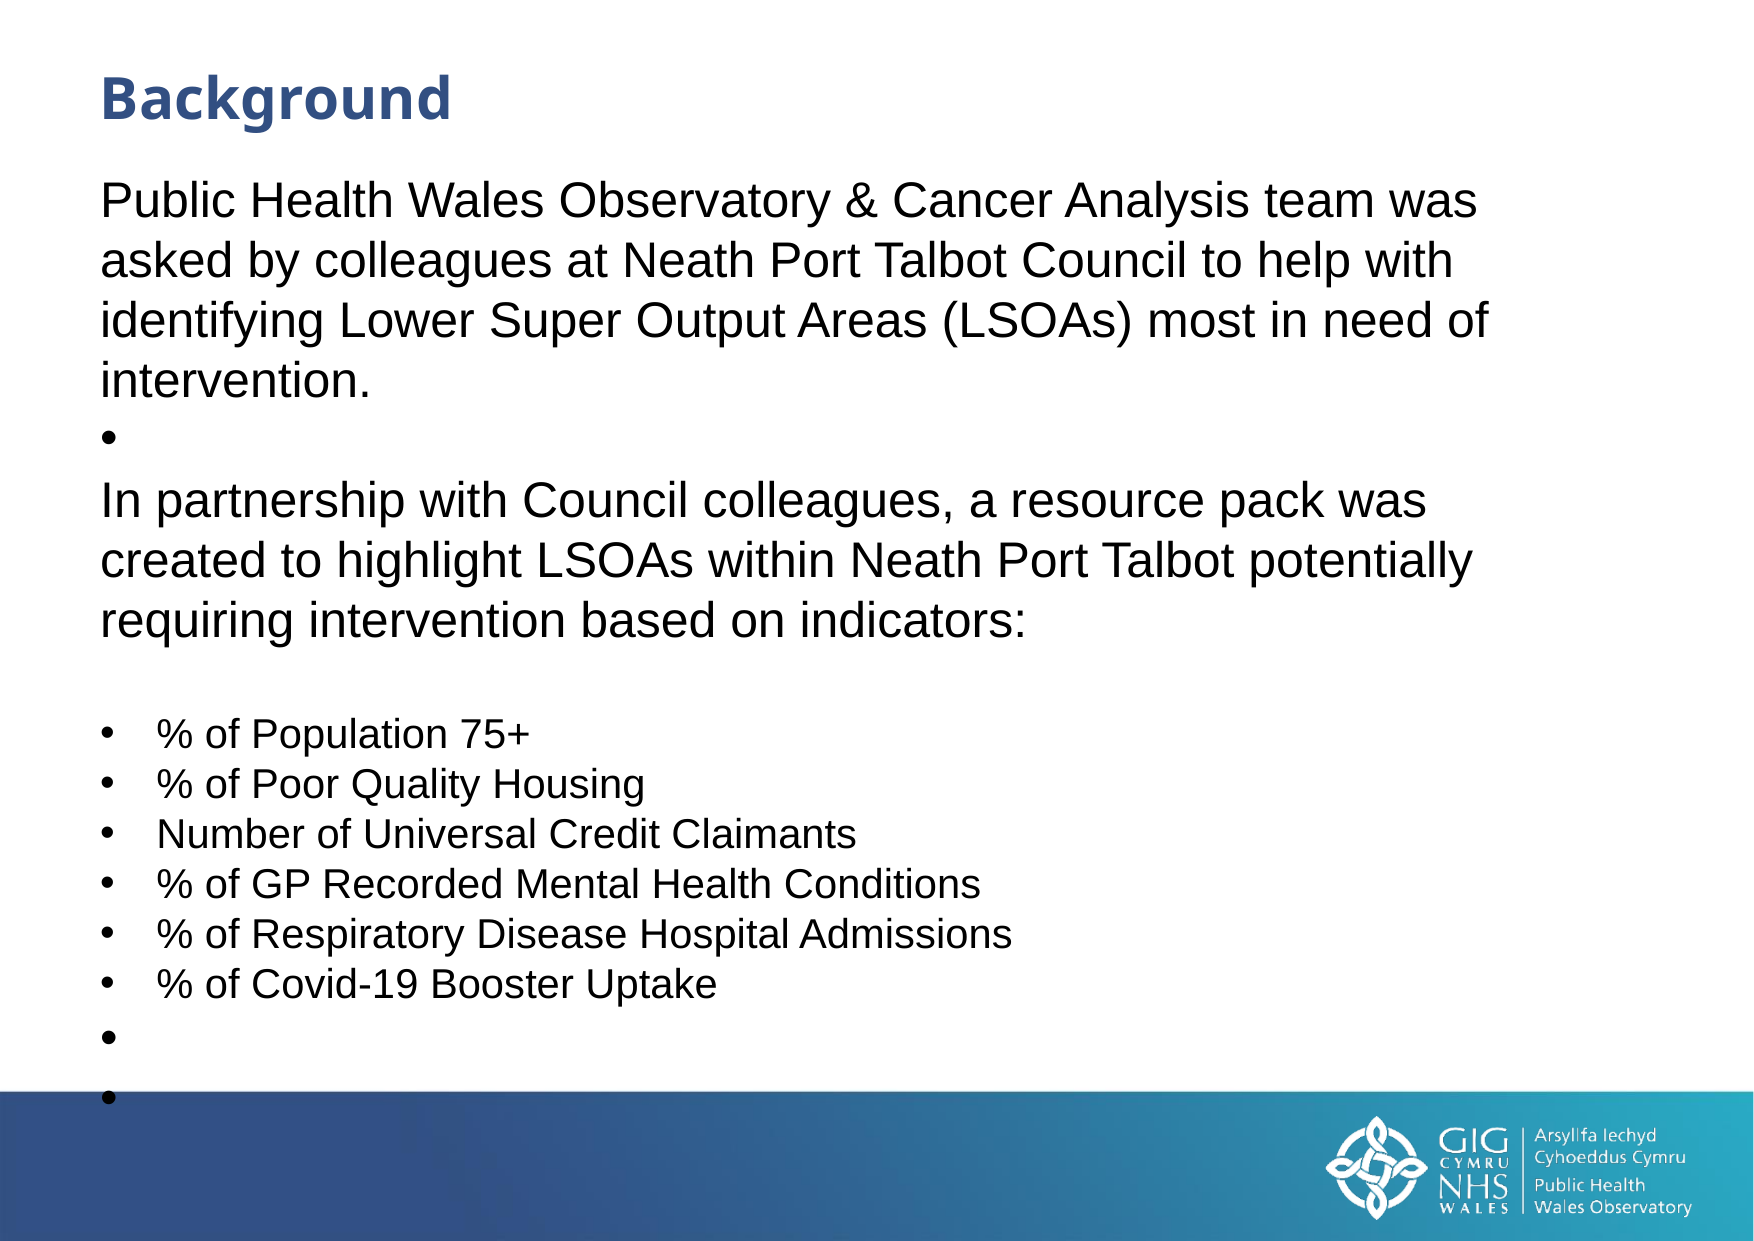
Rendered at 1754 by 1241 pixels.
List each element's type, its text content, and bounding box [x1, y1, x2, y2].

text_box Background [85, 53, 1754, 140]
text_box Public Health Wales Observatory & Cancer Analysis team was asked by colleagues at Neath Port Talbot Council to help with identifying Lower Super Output Areas (LSOAs) most in need of intervention. In partnership with Council colleagues, a resource pack was created to highlight LSOAs within Neath Port Talbot potentially requiring intervention based on indicators: % of Population 75+ % of Poor Quality Housing Number of Universal Credit Claimants % of GP Recorded Mental Health Conditions % of Respiratory Disease Hospital Admissions % of Covid-19 Booster Uptake [85, 159, 1610, 1145]
